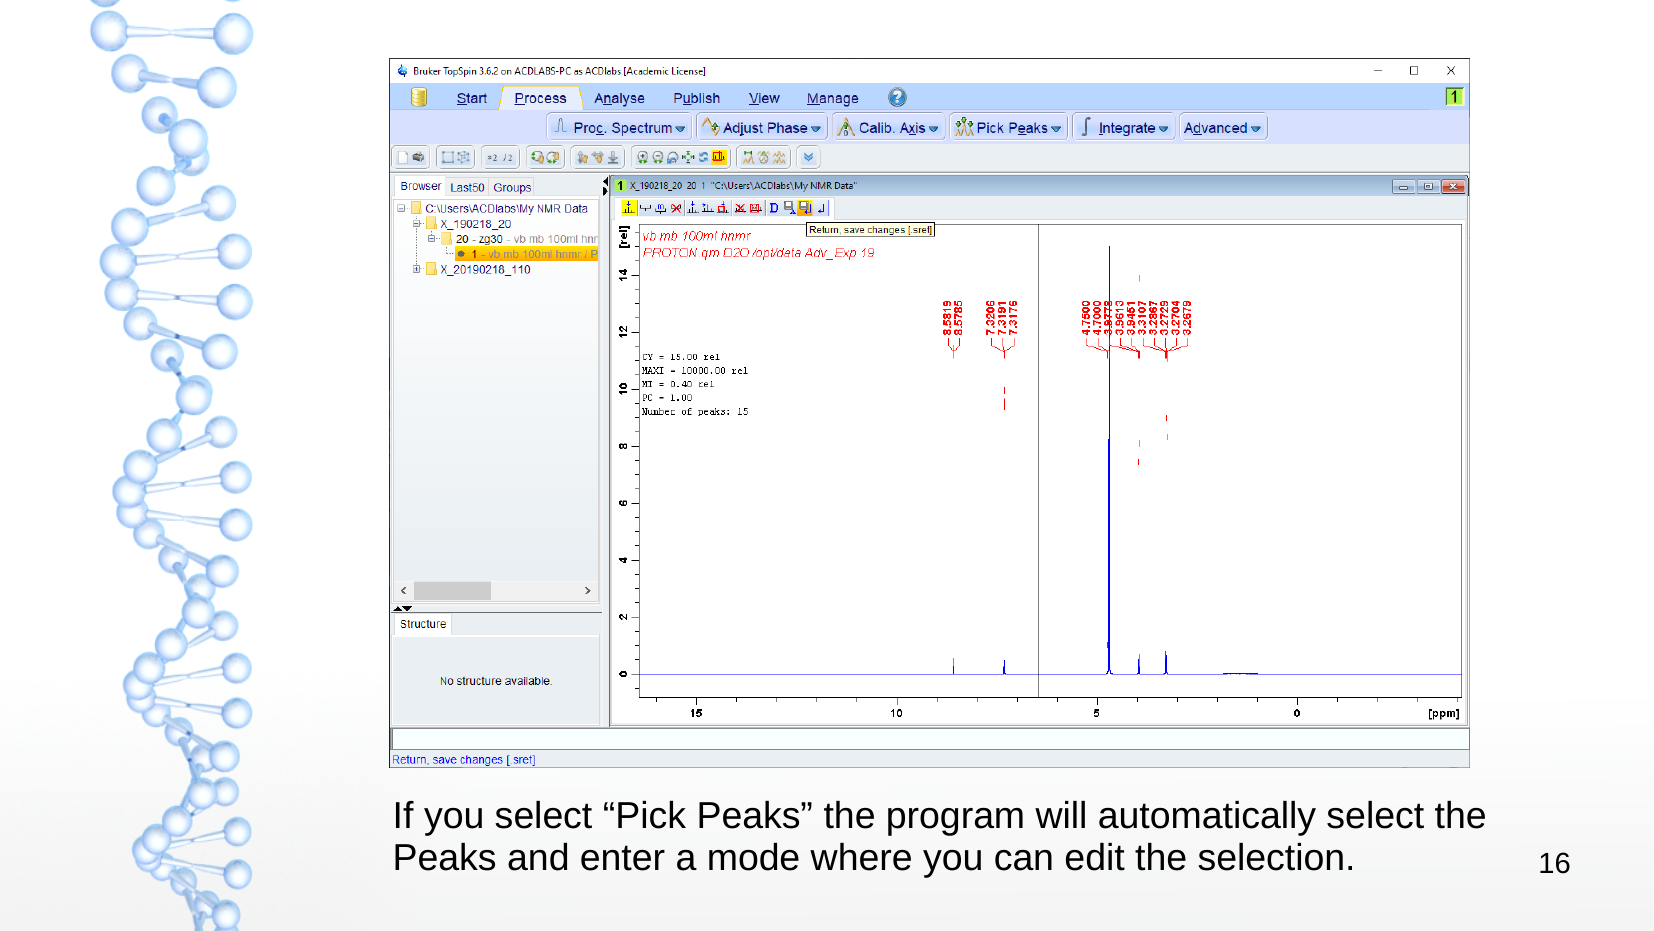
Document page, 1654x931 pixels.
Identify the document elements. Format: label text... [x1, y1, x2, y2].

picture [0, 0, 1654, 931]
text_box If you select “Pick Peaks” the program will automatically select the Peaks and enter a mode where you can edit the selection. [377, 787, 1503, 886]
